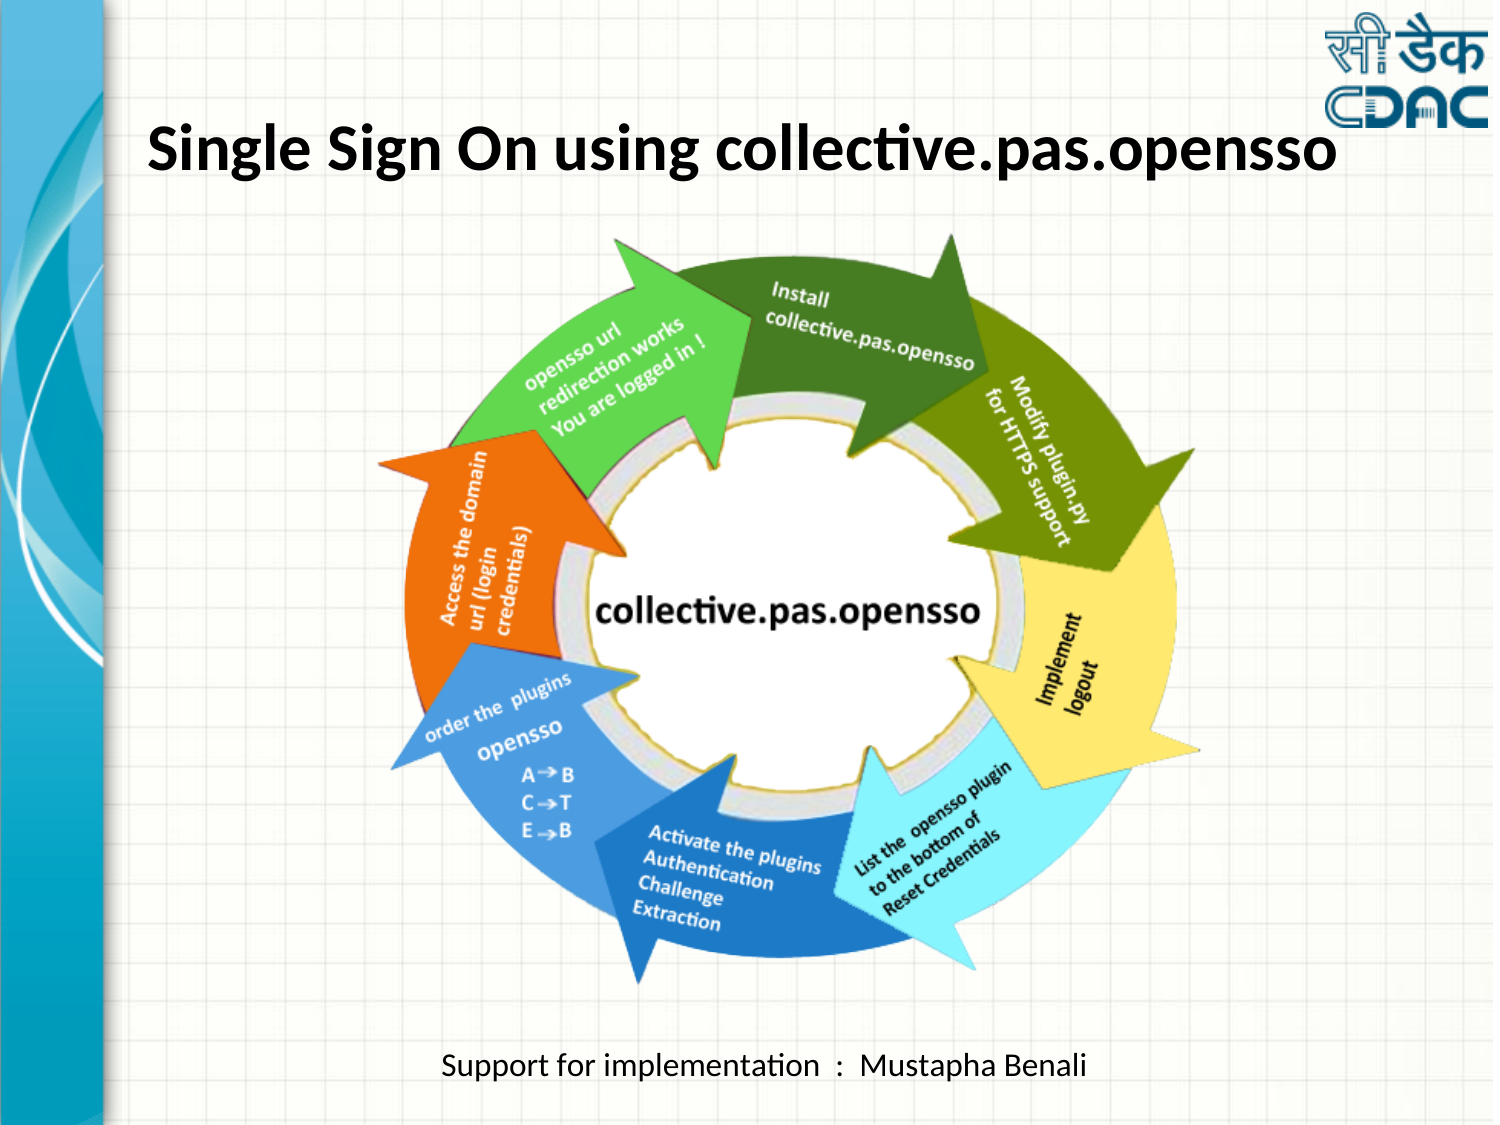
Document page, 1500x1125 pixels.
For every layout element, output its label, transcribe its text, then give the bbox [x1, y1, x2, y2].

picture [0, 0, 1493, 1125]
text_box Support for implementation : Mustapha Benali [224, 1041, 1313, 1101]
text_box Single Sign On using collective.pas.opensso [117, 49, 1468, 238]
